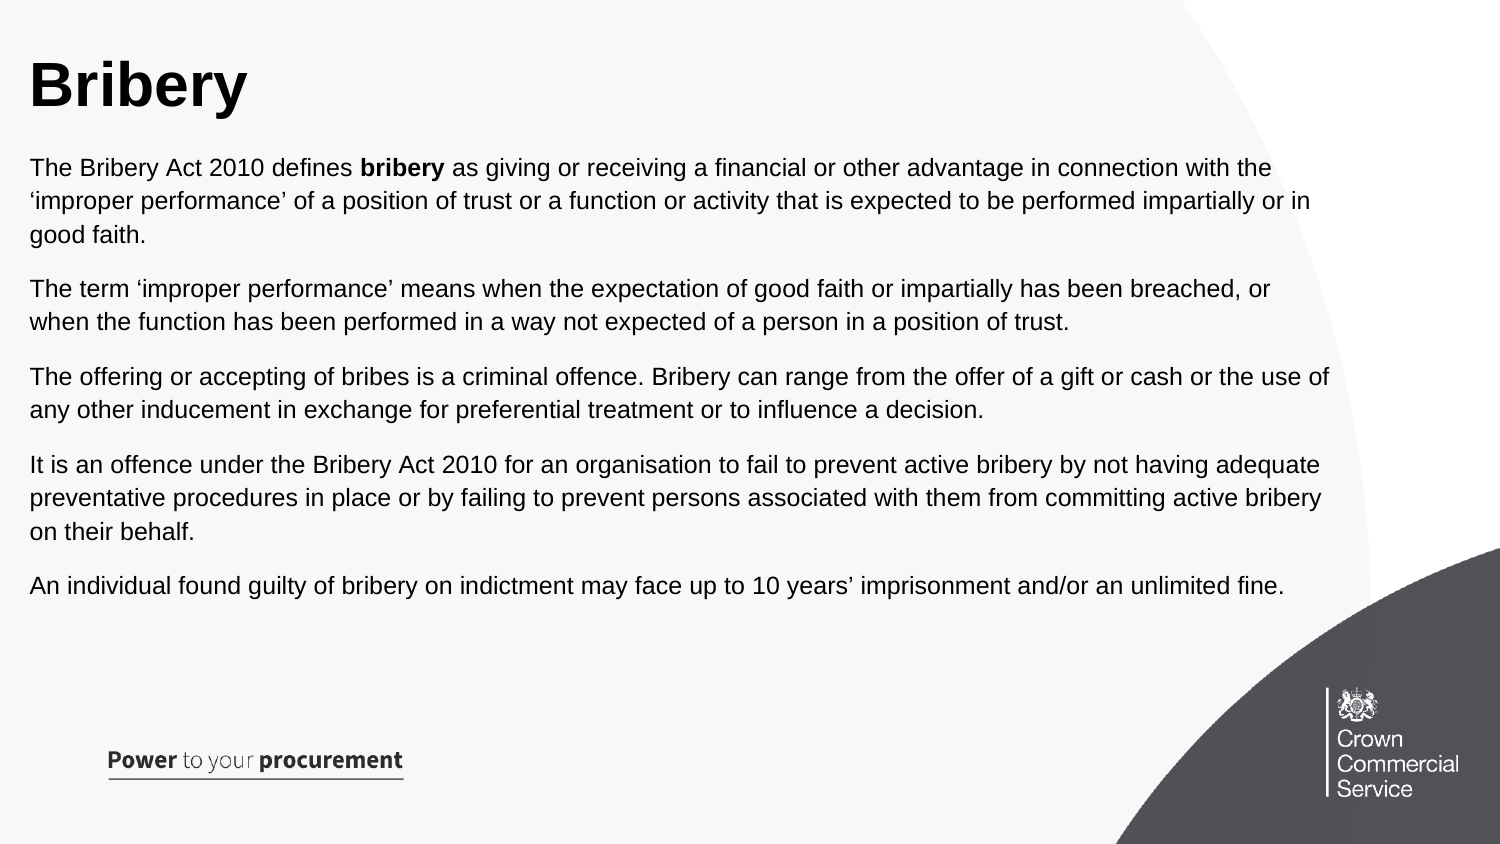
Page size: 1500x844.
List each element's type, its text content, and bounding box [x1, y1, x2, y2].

subtitle The Bribery Act 2010 defines bribery as giving or receiving a financial or other advantage in connection with the ‘improper performance’ of a position of trust or a function or activity that is expected to be performed impartially or in good faith. The term ‘improper performance’ means when the expectation of good faith or impartially has been breached, or when the function has been performed in a way not expected of a person in a position of trust. The offering or accepting of bribes is a criminal offence. Bribery can range from the offer of a gift or cash or the use of any other inducement in exchange for preferential treatment or to influence a decision. It is an offence under the Bribery Act 2010 for an organisation to fail to prevent active bribery by not having adequate preventative procedures in place or by failing to prevent persons associated with them from committing active bribery on their behalf. An individual found guilty of bribery on indictment may face up to 10 years’ imprisonment and/or an unlimited fine. [29, 147, 1338, 703]
title Bribery [29, 43, 1471, 148]
